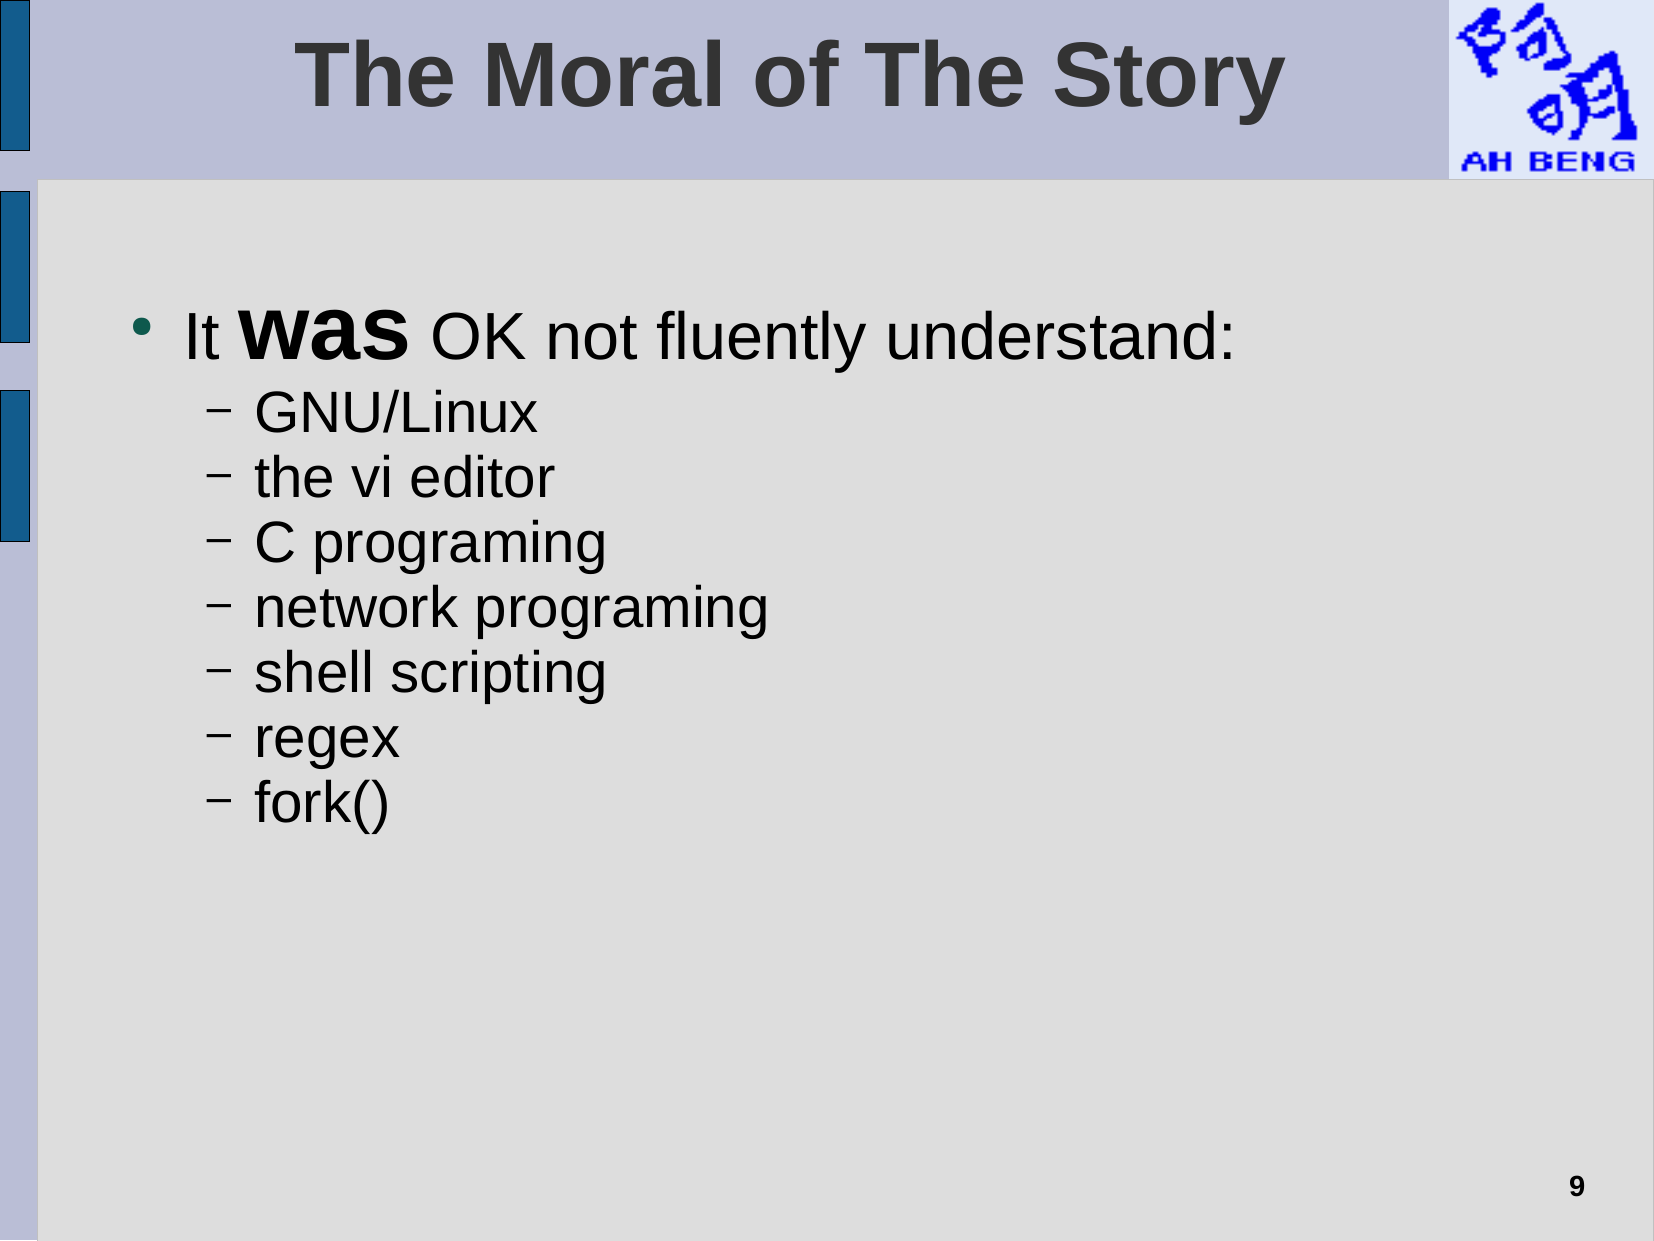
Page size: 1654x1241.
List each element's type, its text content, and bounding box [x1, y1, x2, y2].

picture [1449, 0, 1654, 179]
title The Moral of The Story [112, 0, 1470, 151]
list It was OK not fluently understand: GNU/Linux the vi editor C programing network programing shell scripting regex fork() [112, 276, 1566, 884]
